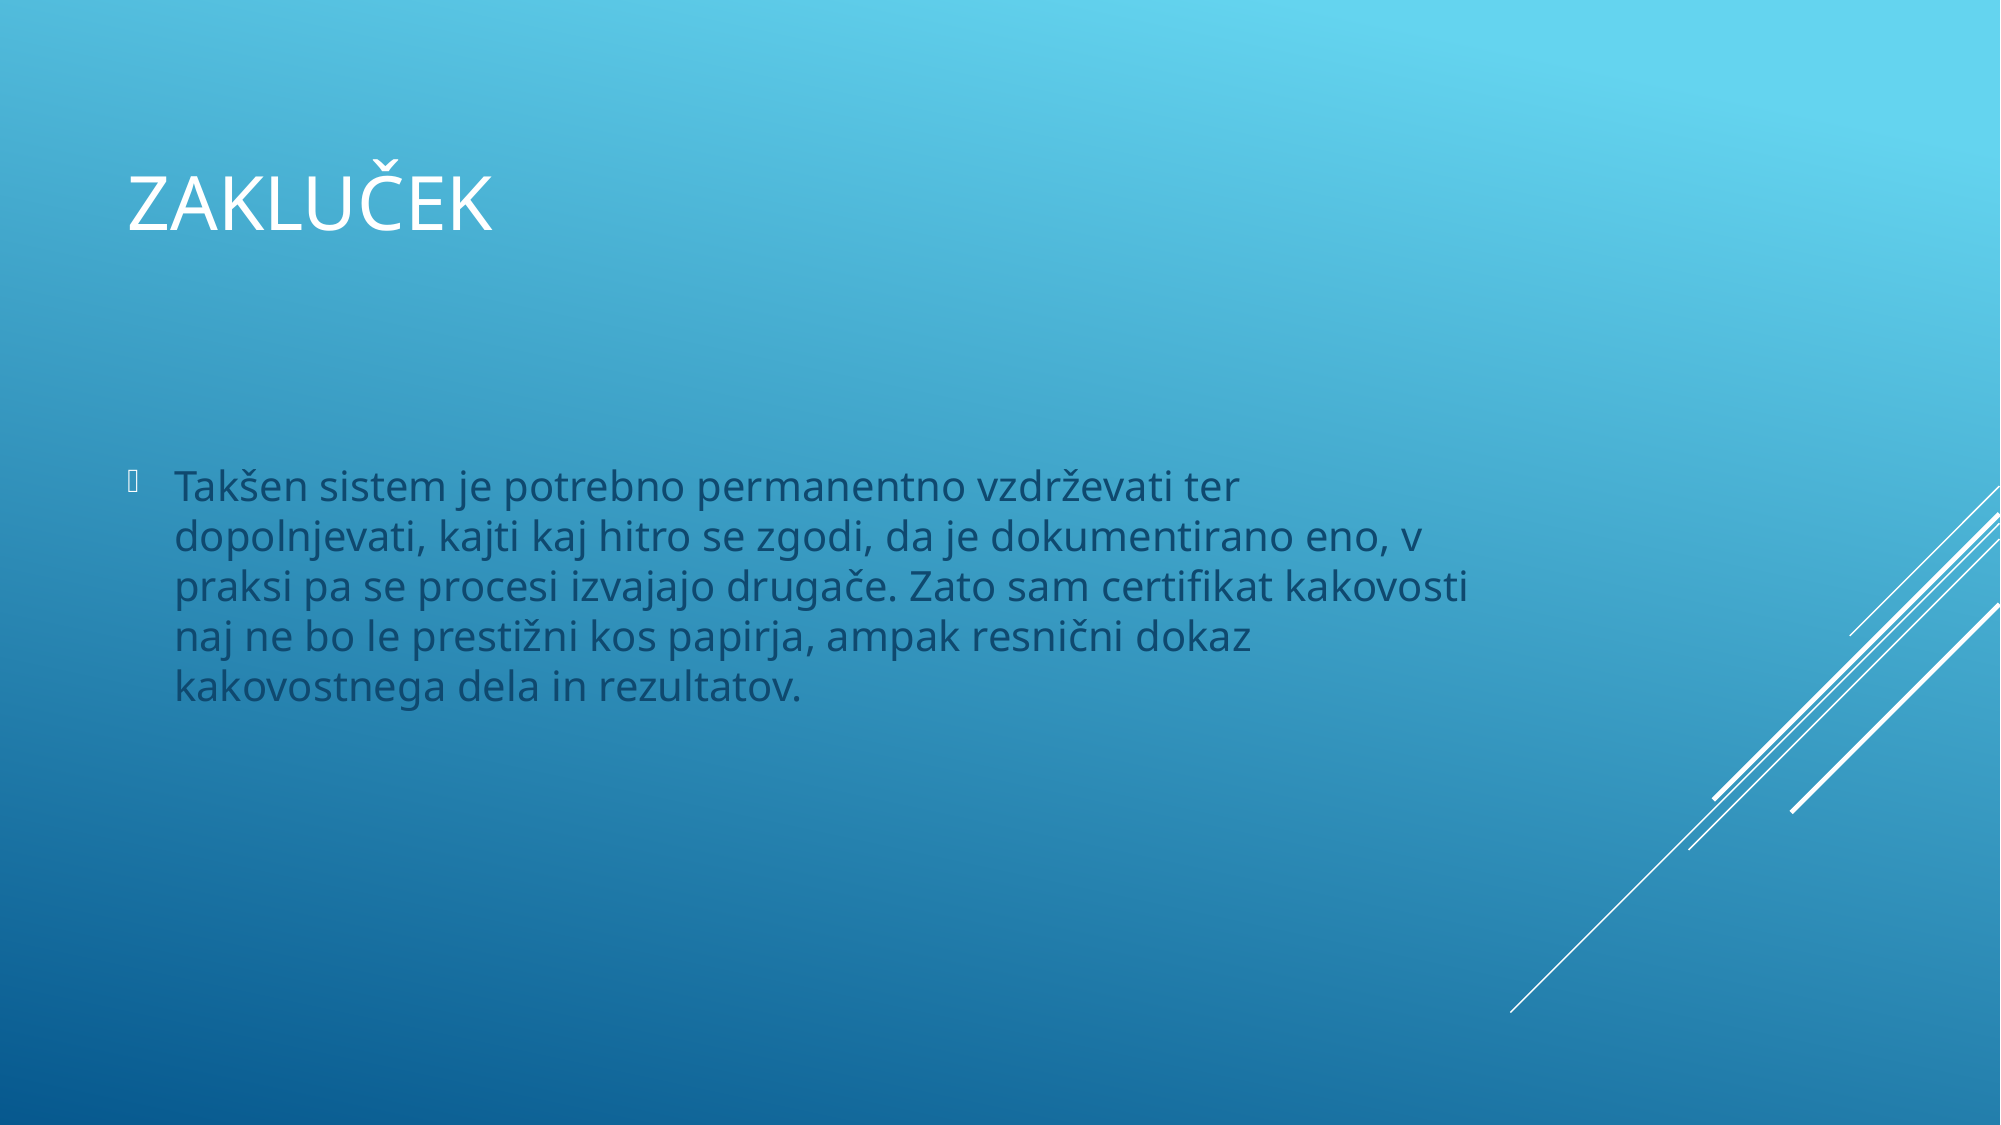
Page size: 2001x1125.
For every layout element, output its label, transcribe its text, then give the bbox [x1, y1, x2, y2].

title ZAKLUČEK [112, 76, 1513, 323]
list Takšen sistem je potrebno permanentno vzdrževati ter dopolnjevati, kajti kaj hitro se zgodi, da je dokumentirano eno, v praksi pa se procesi izvajajo drugače. Zato sam certifikat kakovosti naj ne bo le prestižni kos papirja, ampak resnični dokaz kakovostnega dela in rezultatov. [112, 323, 1513, 917]
